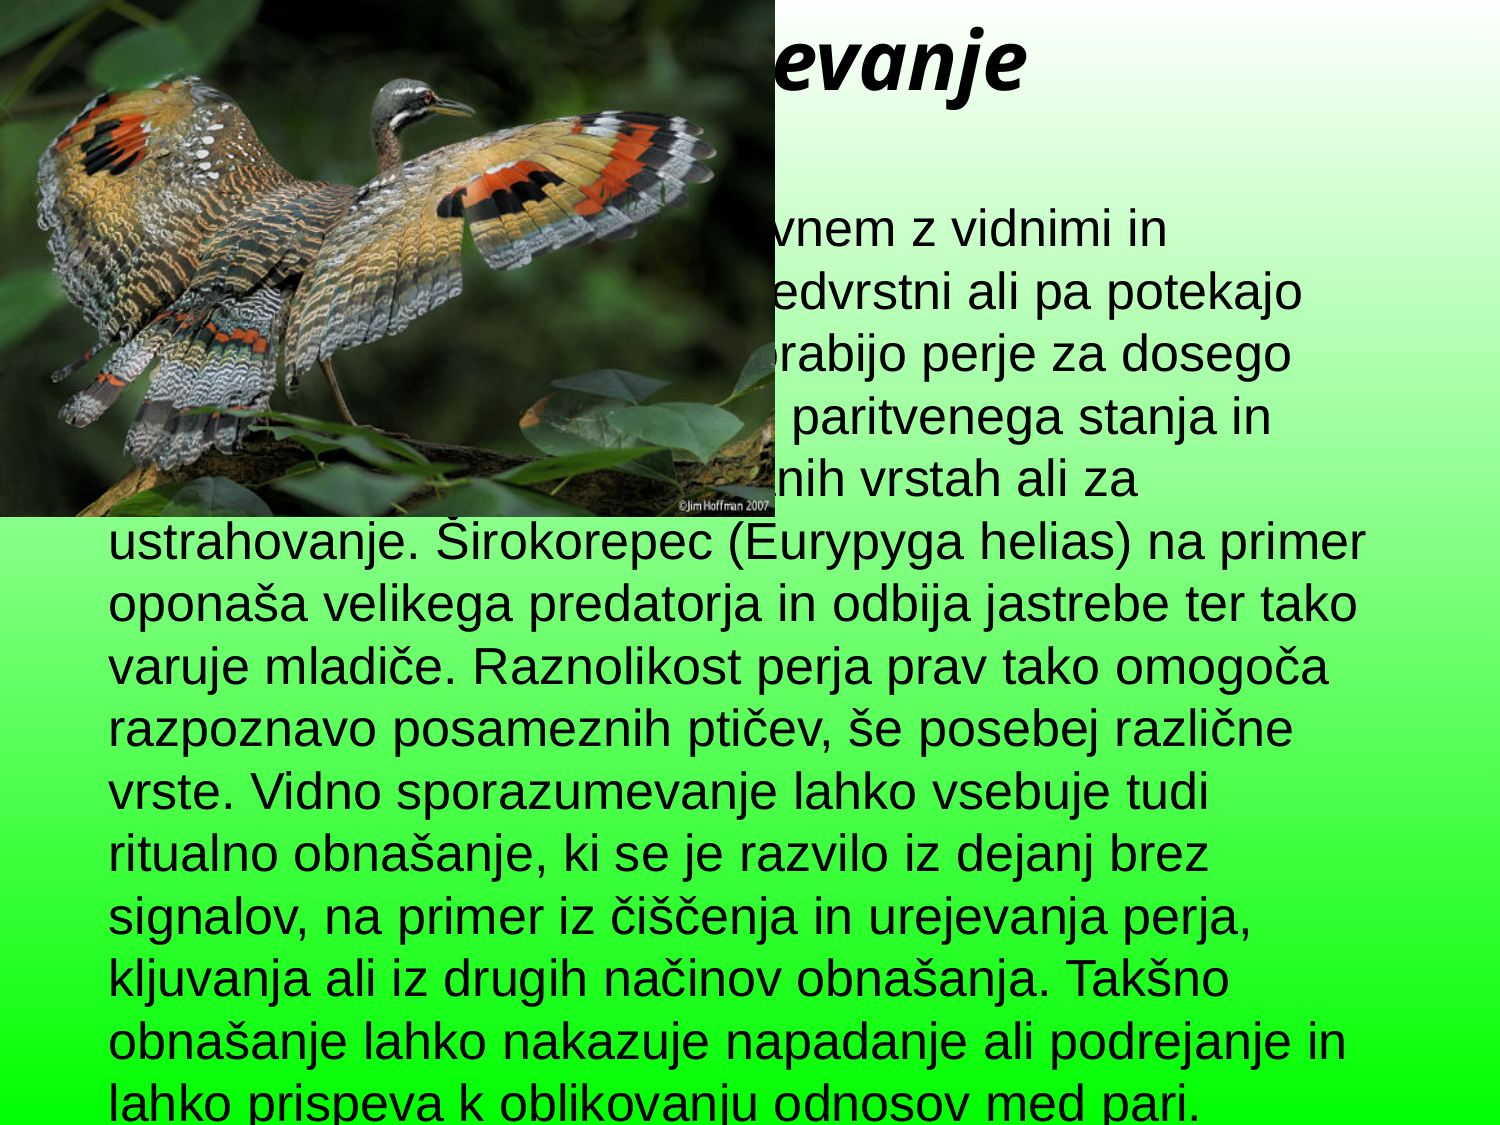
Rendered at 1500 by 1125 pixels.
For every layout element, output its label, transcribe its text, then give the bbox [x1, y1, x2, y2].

text_box Sporazumevanje [775, 0, 1275, 187]
text_box Ptiči se sporazumevajo v glavnem z vidnimi in zvočnimi signali. Lahko so medvrstni ali pa potekajo znotraj ene vrste. Včasih uporabijo perje za dosego družbene prevlade, za prikaz paritvenega stanja in spolne zrelosti v spolno izbranih vrstah ali za ustrahovanje. Širokorepec (Eurypyga helias) na primer oponaša velikega predatorja in odbija jastrebe ter tako varuje mladiče. Raznolikost perja prav tako omogoča razpoznavo posameznih ptičev, še posebej različne vrste. Vidno sporazumevanje lahko vsebuje tudi ritualno obnašanje, ki se je razvilo iz dejanj brez signalov, na primer iz čiščenja in urejevanja perja, kljuvanja ali iz drugih načinov obnašanja. Takšno obnašanje lahko nakazuje napadanje ali podrejanje in lahko prispeva k oblikovanju odnosov med pari. [37, 187, 1388, 930]
picture [0, 0, 775, 517]
